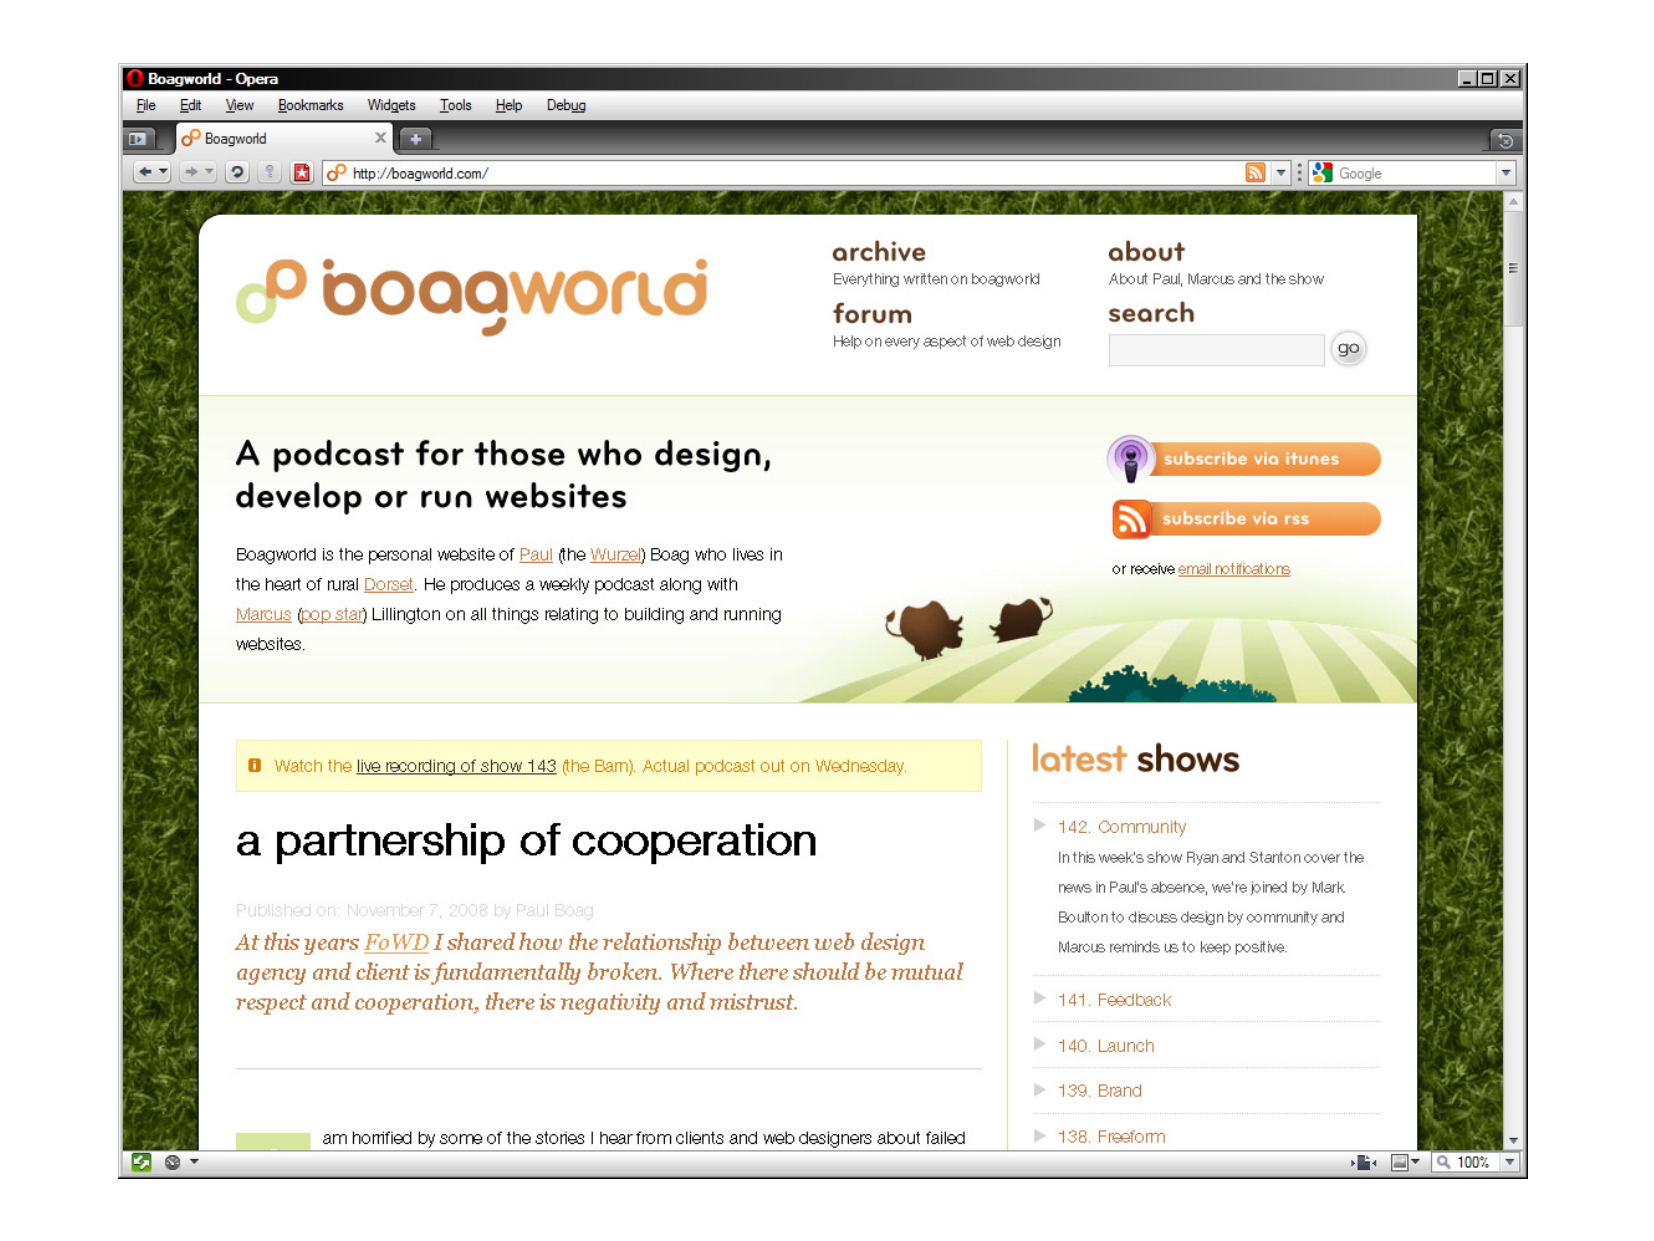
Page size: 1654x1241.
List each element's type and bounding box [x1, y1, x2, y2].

picture [118, 63, 1528, 1179]
